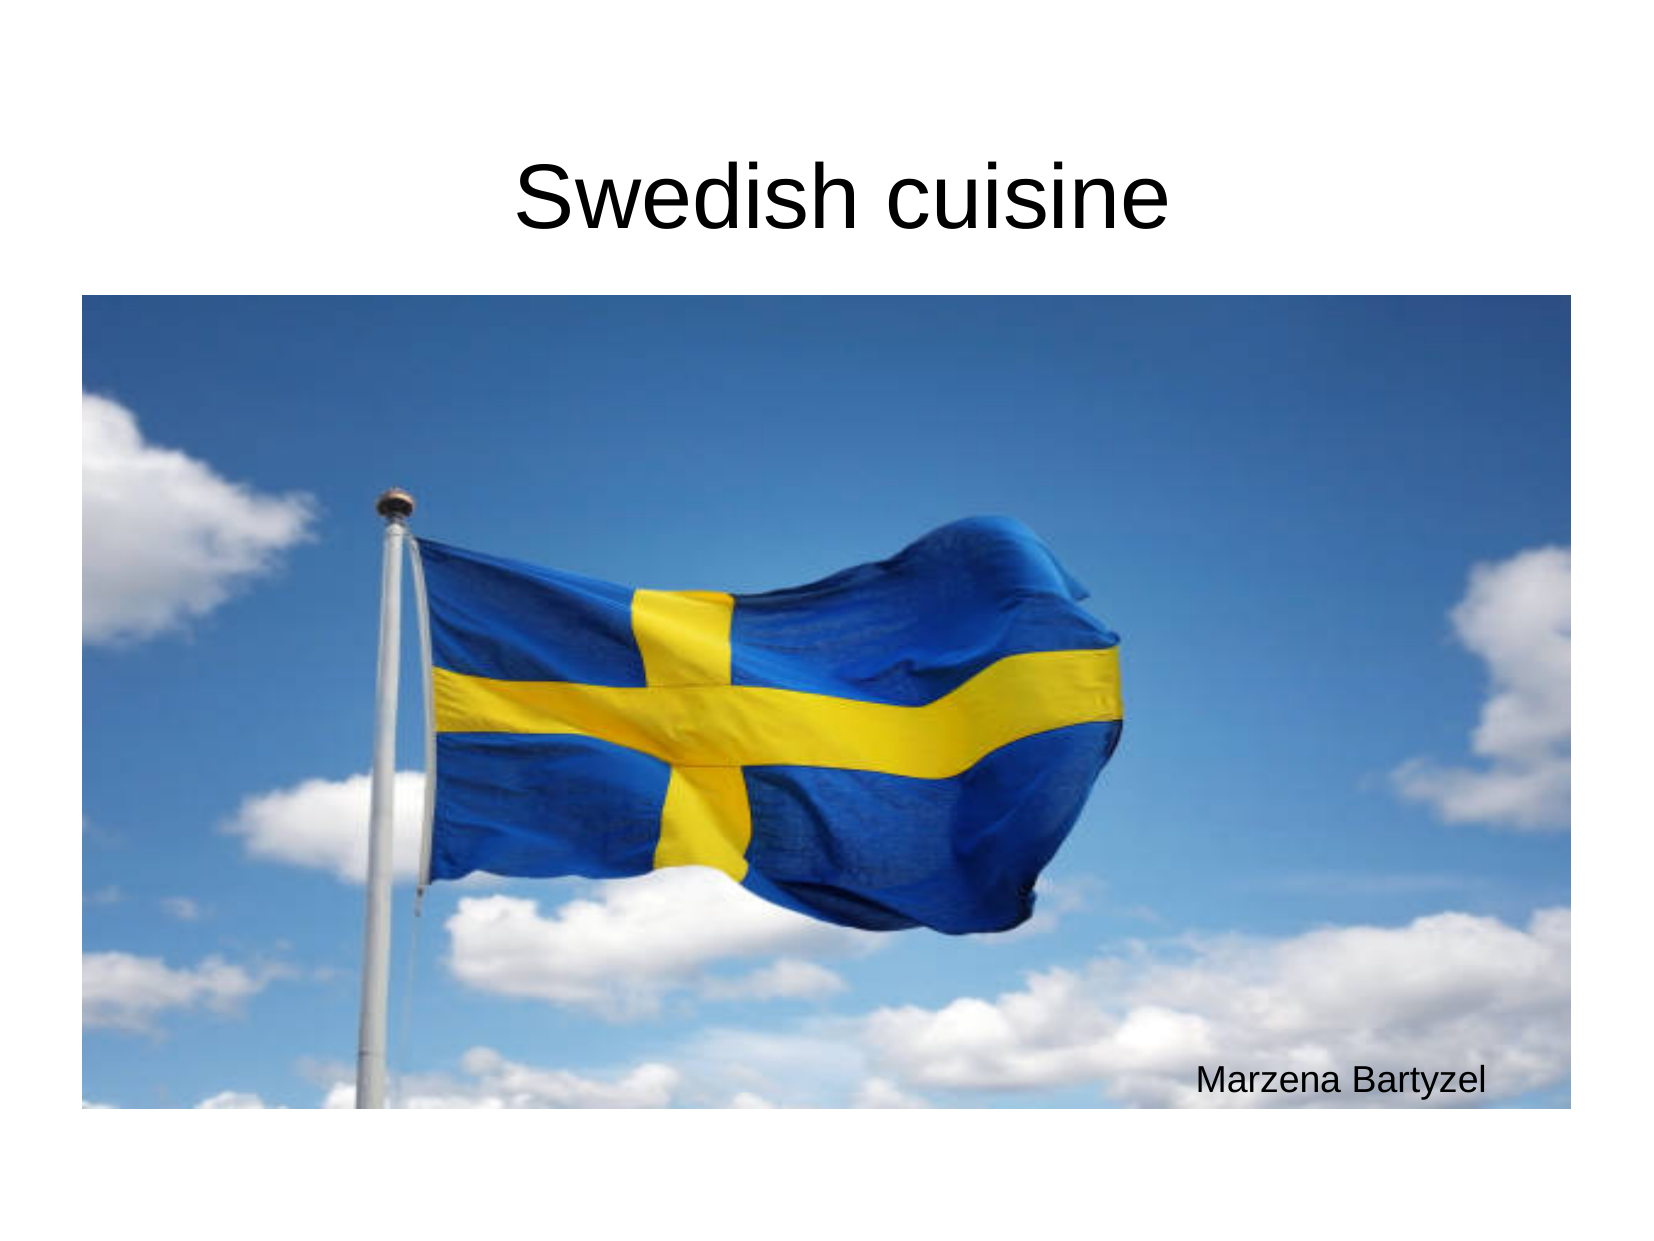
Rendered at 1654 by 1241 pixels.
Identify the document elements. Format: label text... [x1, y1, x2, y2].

title [82, 49, 1571, 257]
picture [82, 295, 1571, 1109]
text_box Swedish cuisine [499, 138, 1188, 256]
